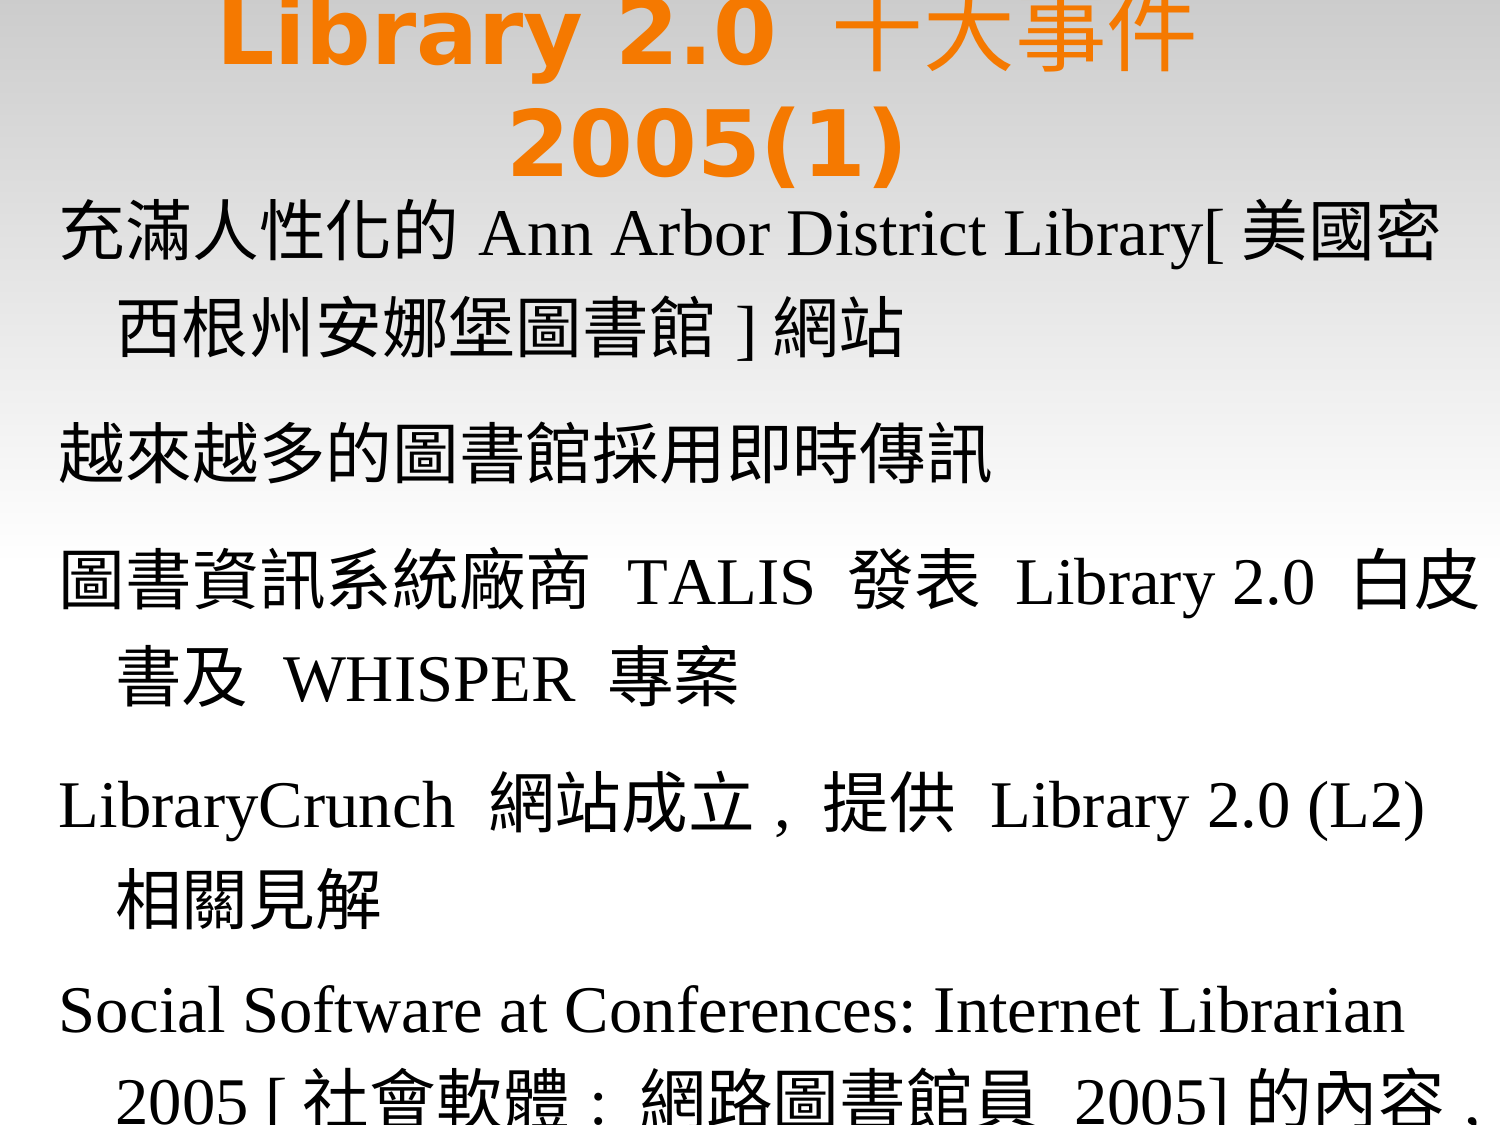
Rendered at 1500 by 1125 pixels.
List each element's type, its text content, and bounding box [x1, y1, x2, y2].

title Library 2.0 十大事件 2005(1) [88, 0, 1327, 177]
list 充滿人性化的Ann Arbor District Library[美國密西根州安娜堡圖書館]網站 越來越多的圖書館採用即時傳訊 圖書資訊系統廠商 TALIS 發表 Library 2.0 白皮書及 WHISPER 專案 LibraryCrunch 網站成立, 提供 Library 2.0 (L2) 相關見解 Social Software at Conferences: Internet Librarian 2005 [社會軟體: 網路圖書館員 2005]的內容, 很多與會者以 flickr、blog 等方式, 記錄及分享會議的內容。 [59, 177, 1500, 1125]
